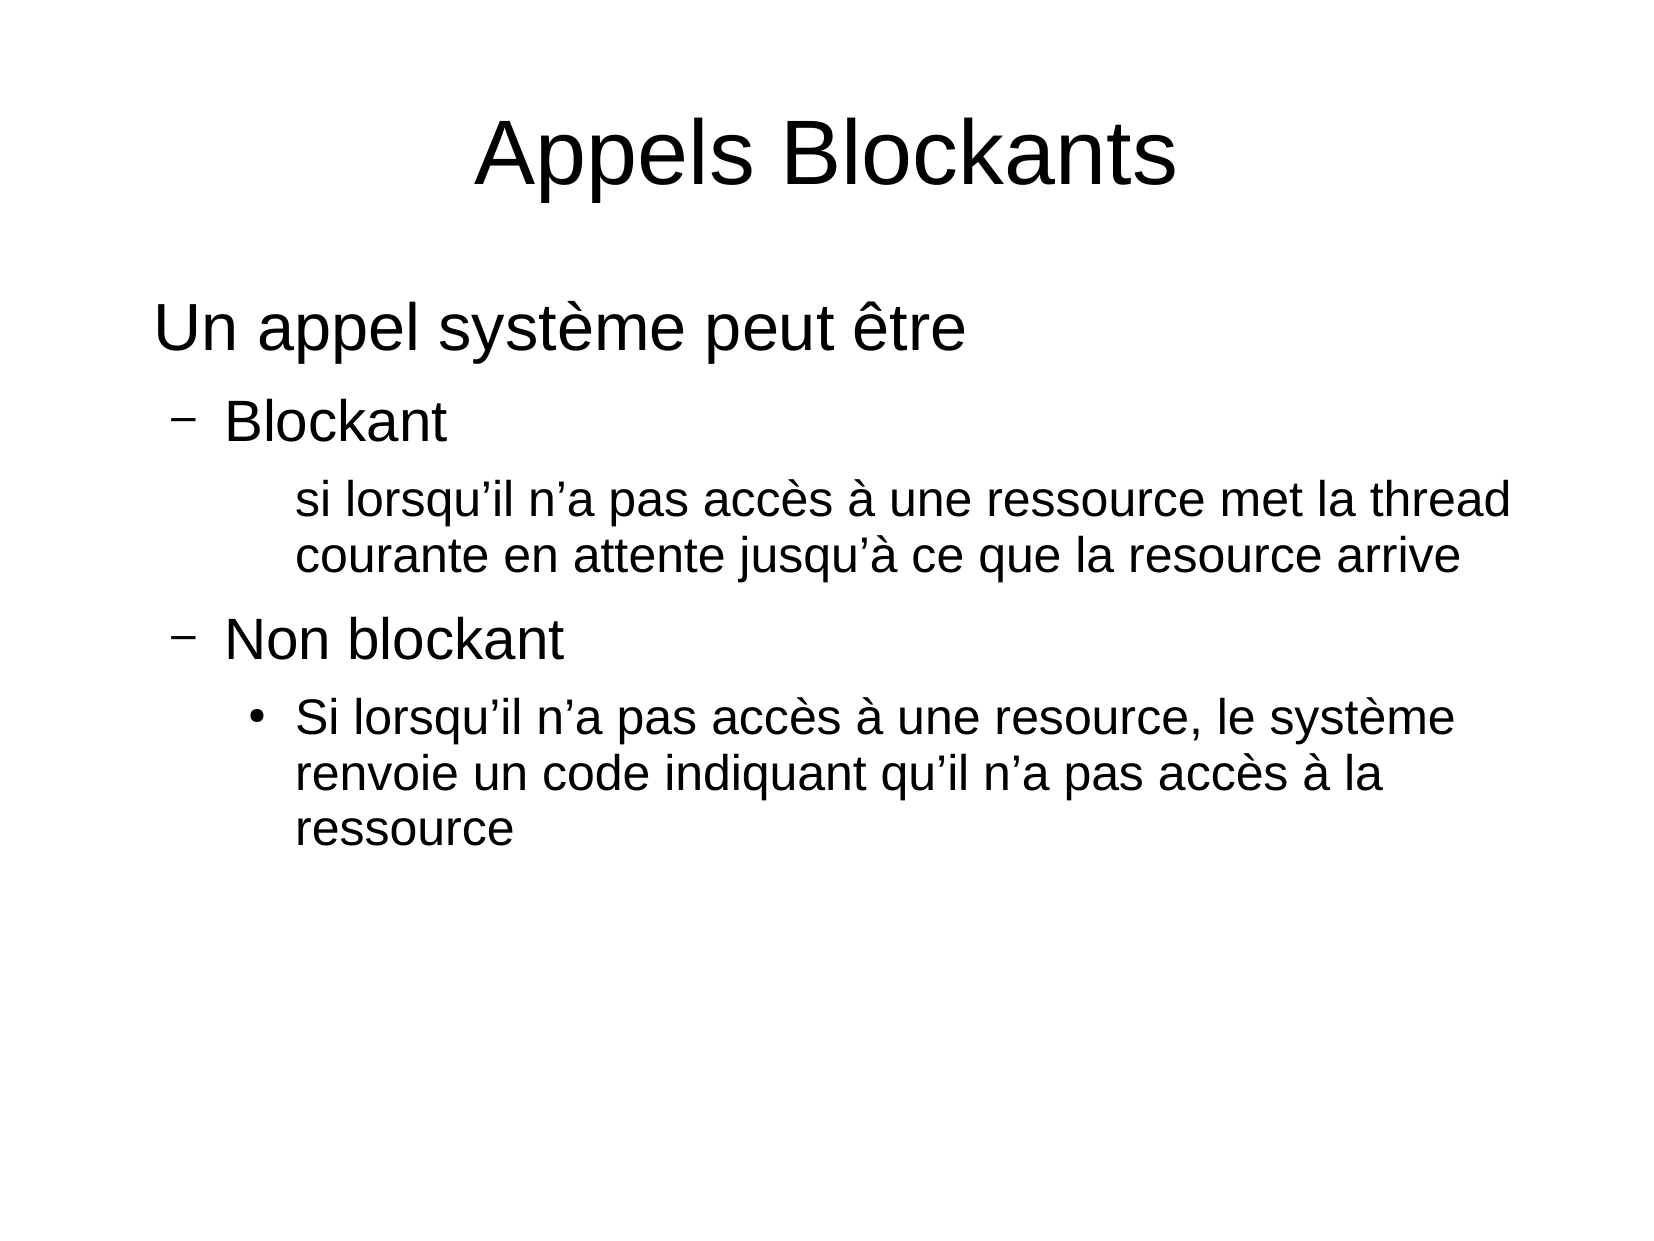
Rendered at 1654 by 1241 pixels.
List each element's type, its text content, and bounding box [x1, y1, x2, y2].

title Appels Blockants [82, 49, 1571, 257]
list Un appel système peut être Blockant si lorsqu’il n’a pas accès à une ressource met la thread courante en attente jusqu’à ce que la resource arrive Non blockant Si lorsqu’il n’a pas accès à une resource, le système renvoie un code indiquant qu’il n’a pas accès à la ressource [82, 290, 1571, 1010]
